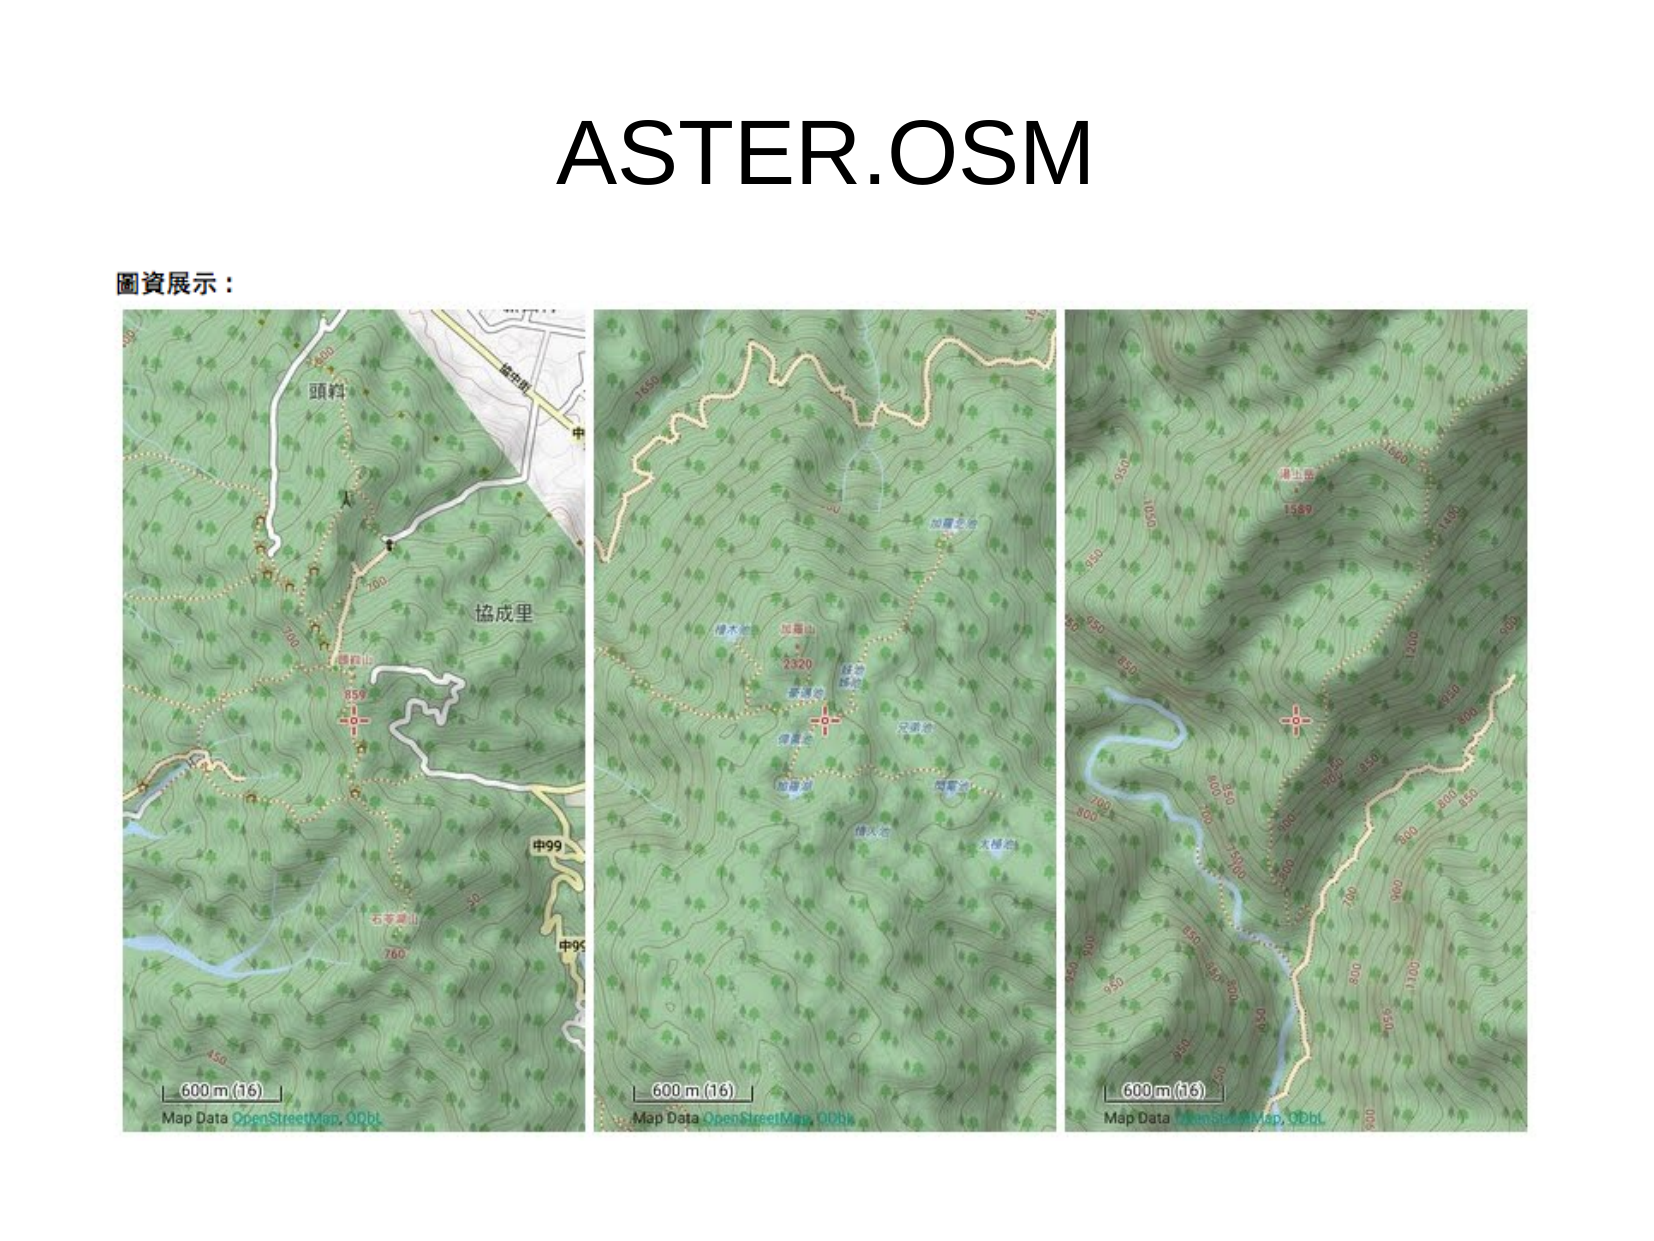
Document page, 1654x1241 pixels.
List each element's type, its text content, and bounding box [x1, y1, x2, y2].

picture [94, 255, 1574, 1158]
title ASTER.OSM [82, 49, 1571, 257]
